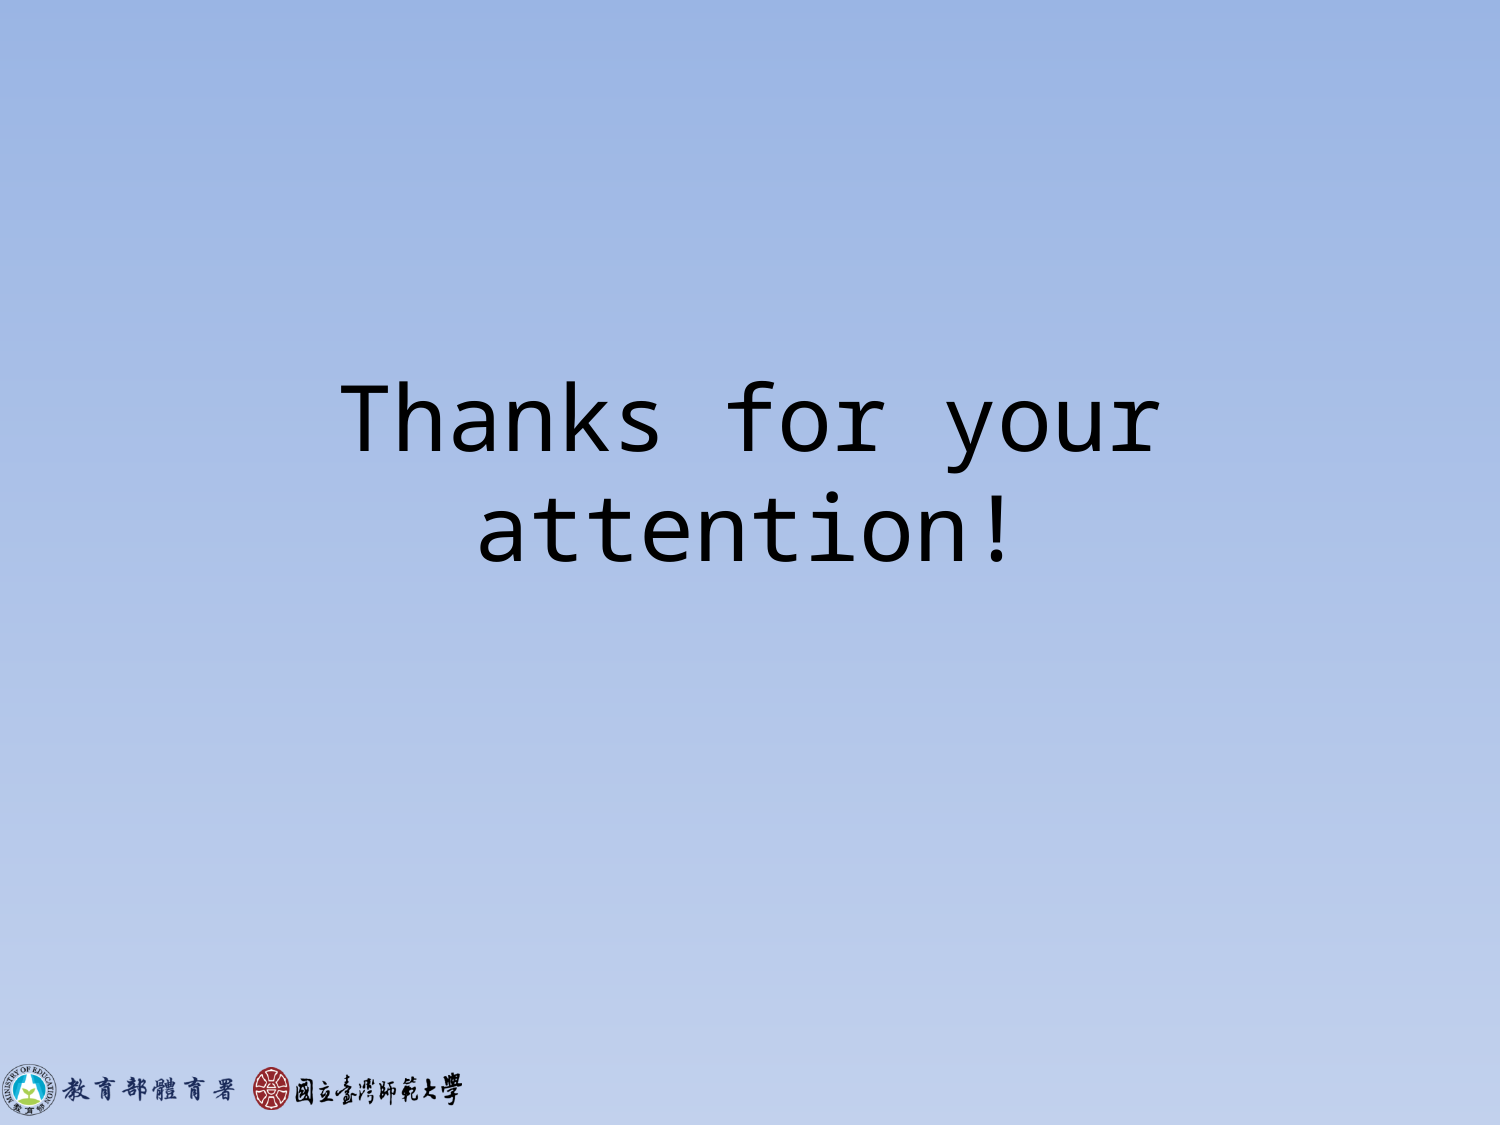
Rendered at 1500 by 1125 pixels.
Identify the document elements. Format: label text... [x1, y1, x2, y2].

title Thanks for your attention! [112, 349, 1388, 591]
